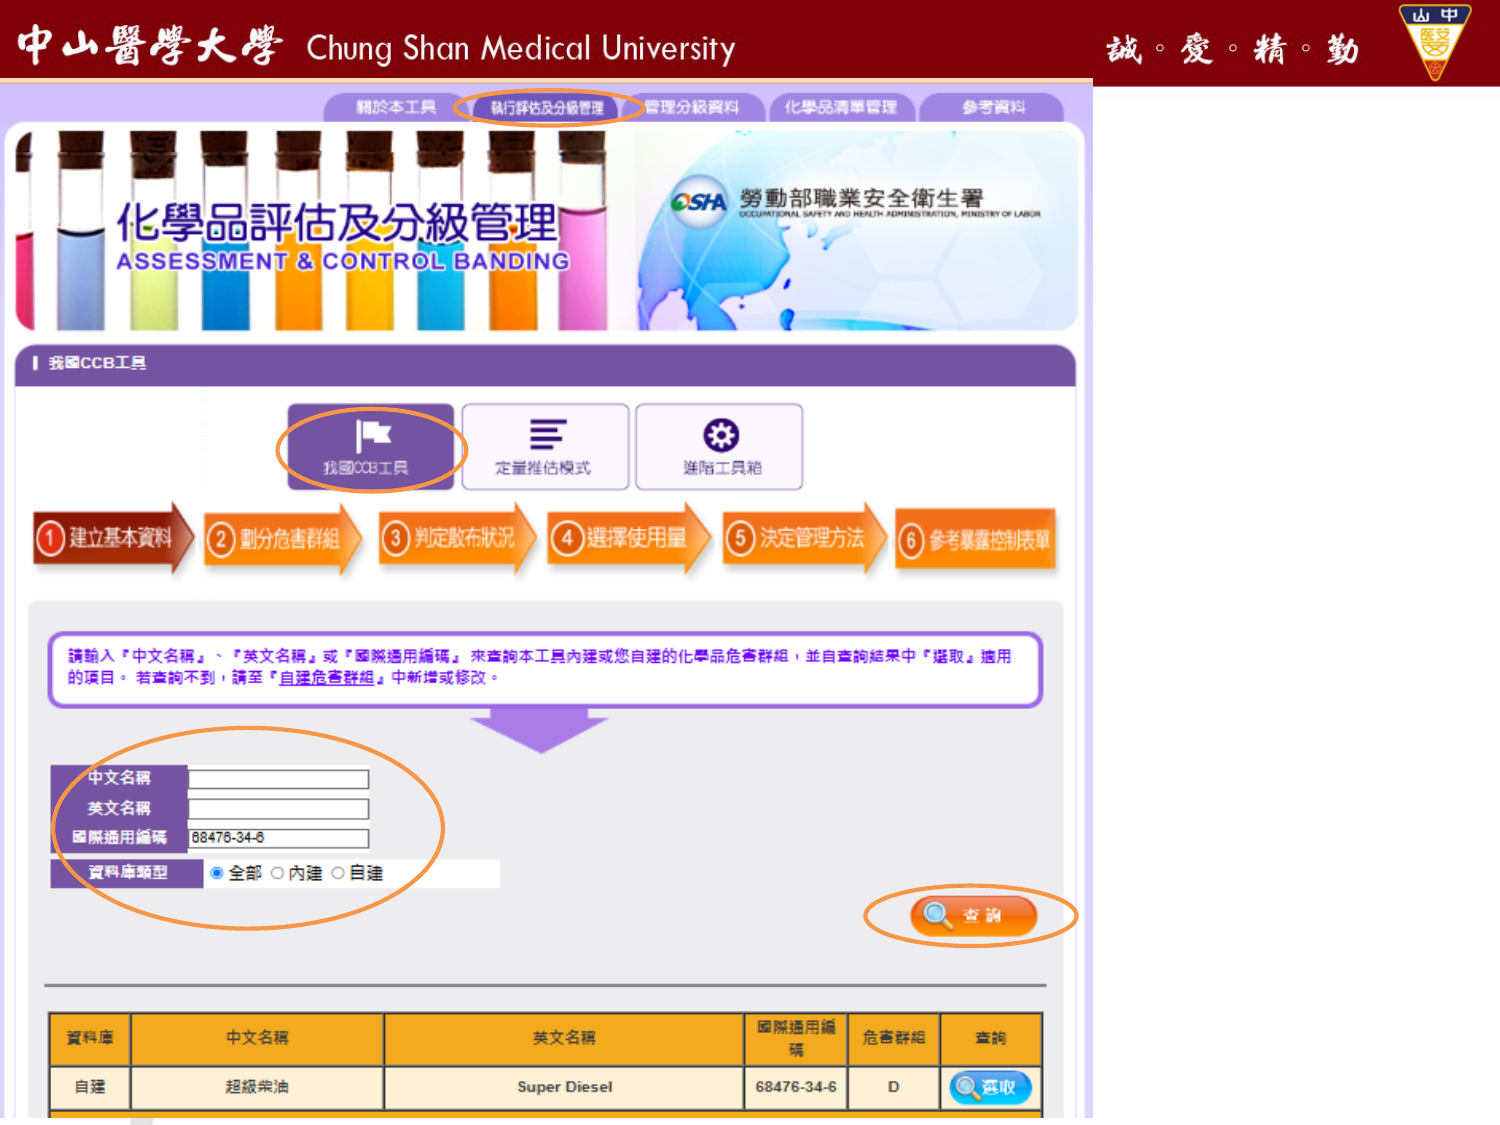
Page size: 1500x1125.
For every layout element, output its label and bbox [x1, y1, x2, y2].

picture [0, 78, 1093, 1118]
